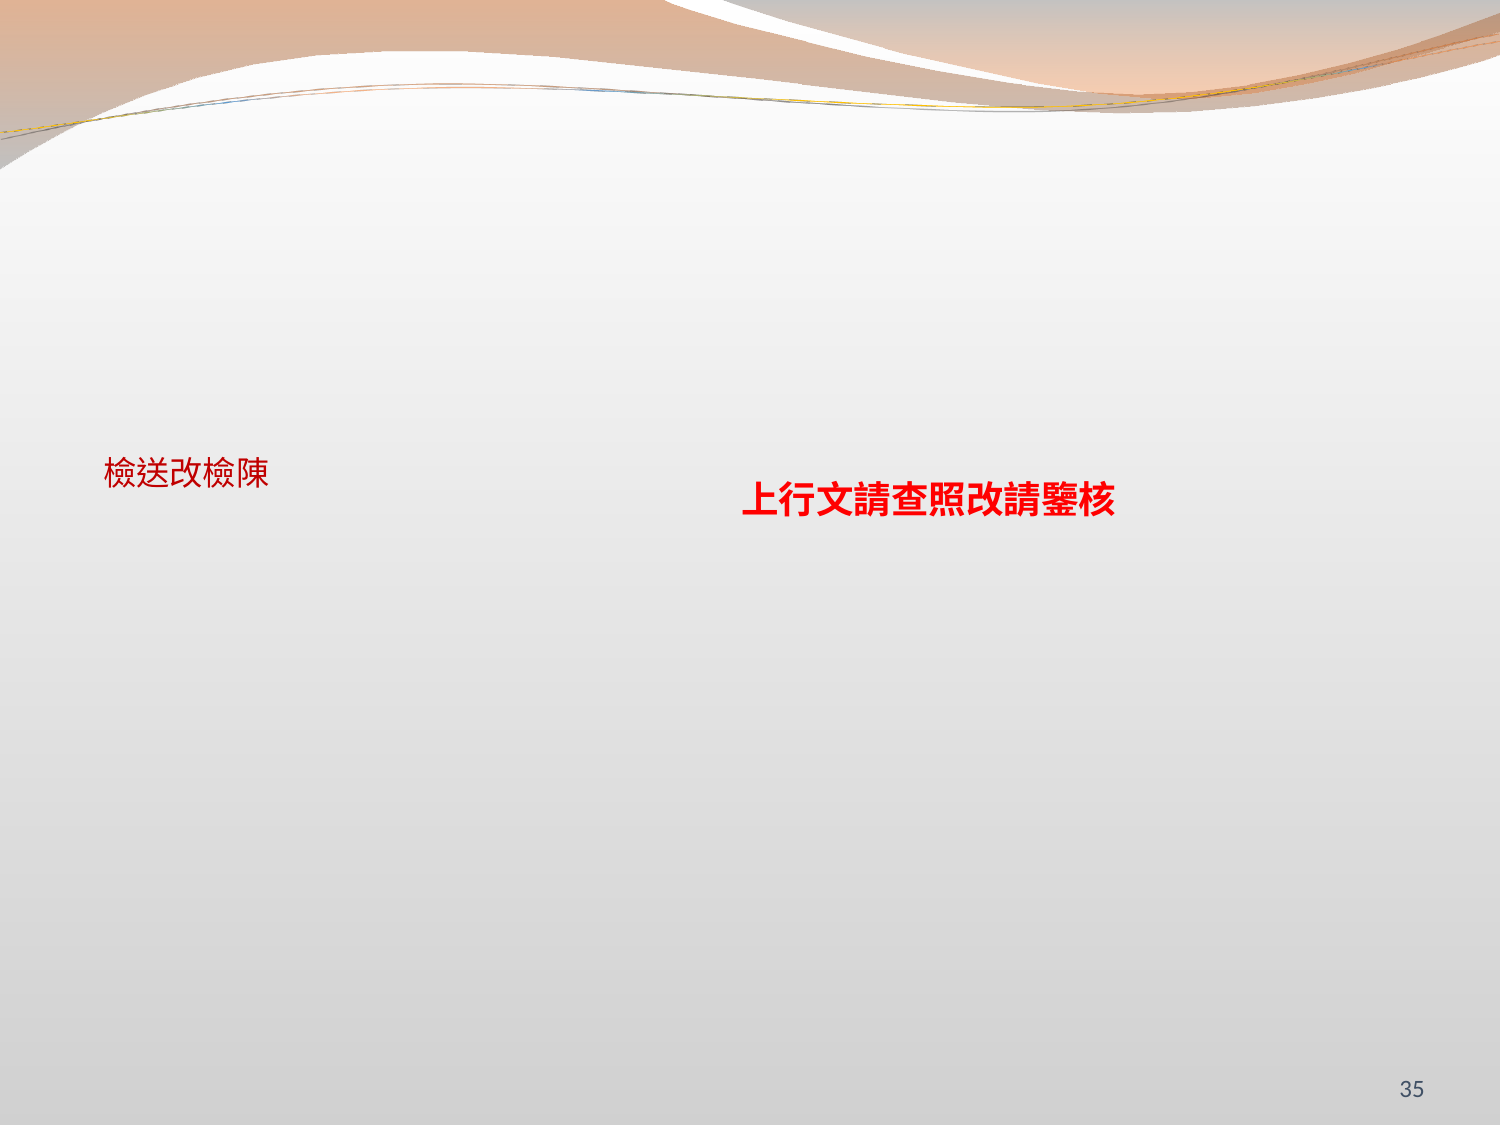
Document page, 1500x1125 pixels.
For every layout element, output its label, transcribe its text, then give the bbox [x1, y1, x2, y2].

text_box 上行文請查照改請鑒核 [726, 467, 1140, 529]
text_box 檢送改檢陳 [88, 444, 302, 500]
picture [0, 33, 1500, 1125]
